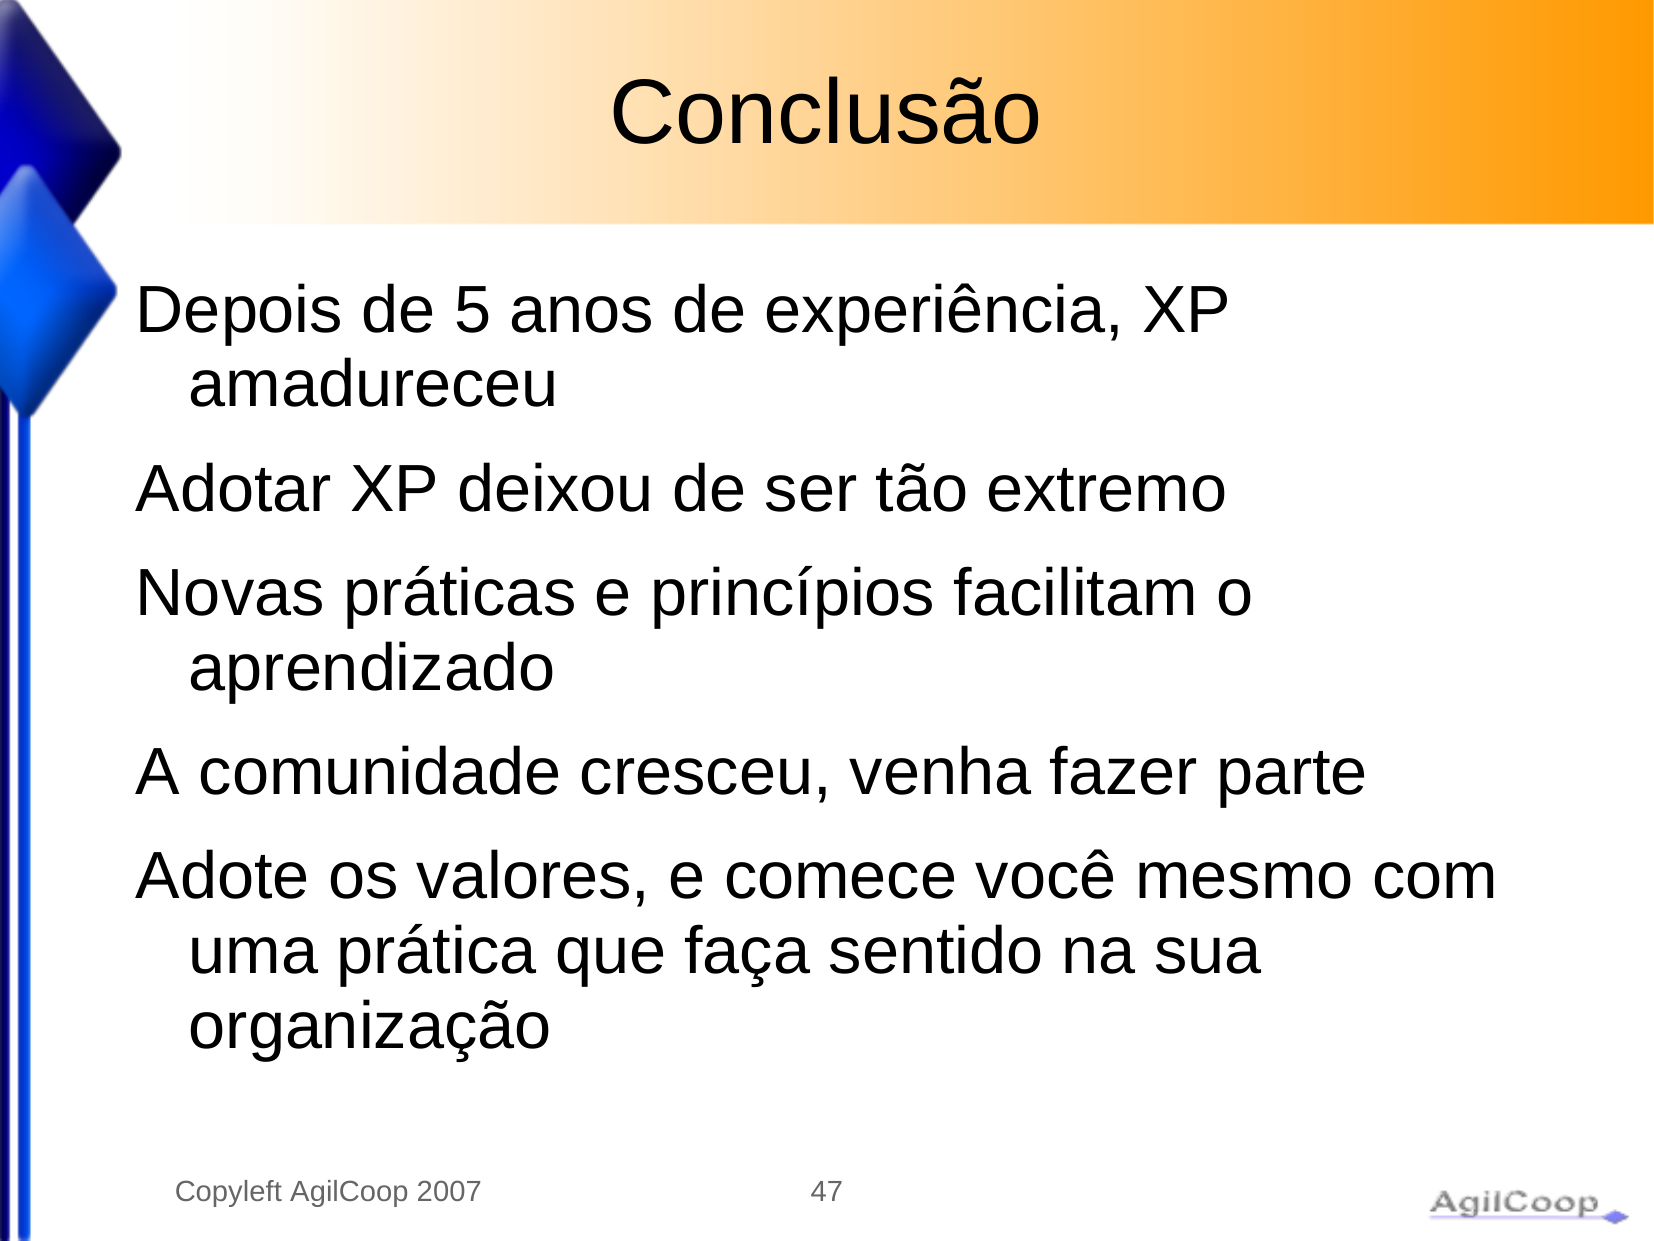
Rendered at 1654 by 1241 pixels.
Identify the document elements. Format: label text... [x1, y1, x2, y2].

picture [0, 0, 1654, 1241]
title Conclusão [82, 8, 1571, 216]
list Depois de 5 anos de experiência, XP amadureceu Adotar XP deixou de ser tão extremo Novas práticas e princípios facilitam o aprendizado A comunidade cresceu, venha fazer parte Adote os valores, e comece você mesmo com uma prática que faça sentido na sua organização [118, 271, 1607, 1123]
